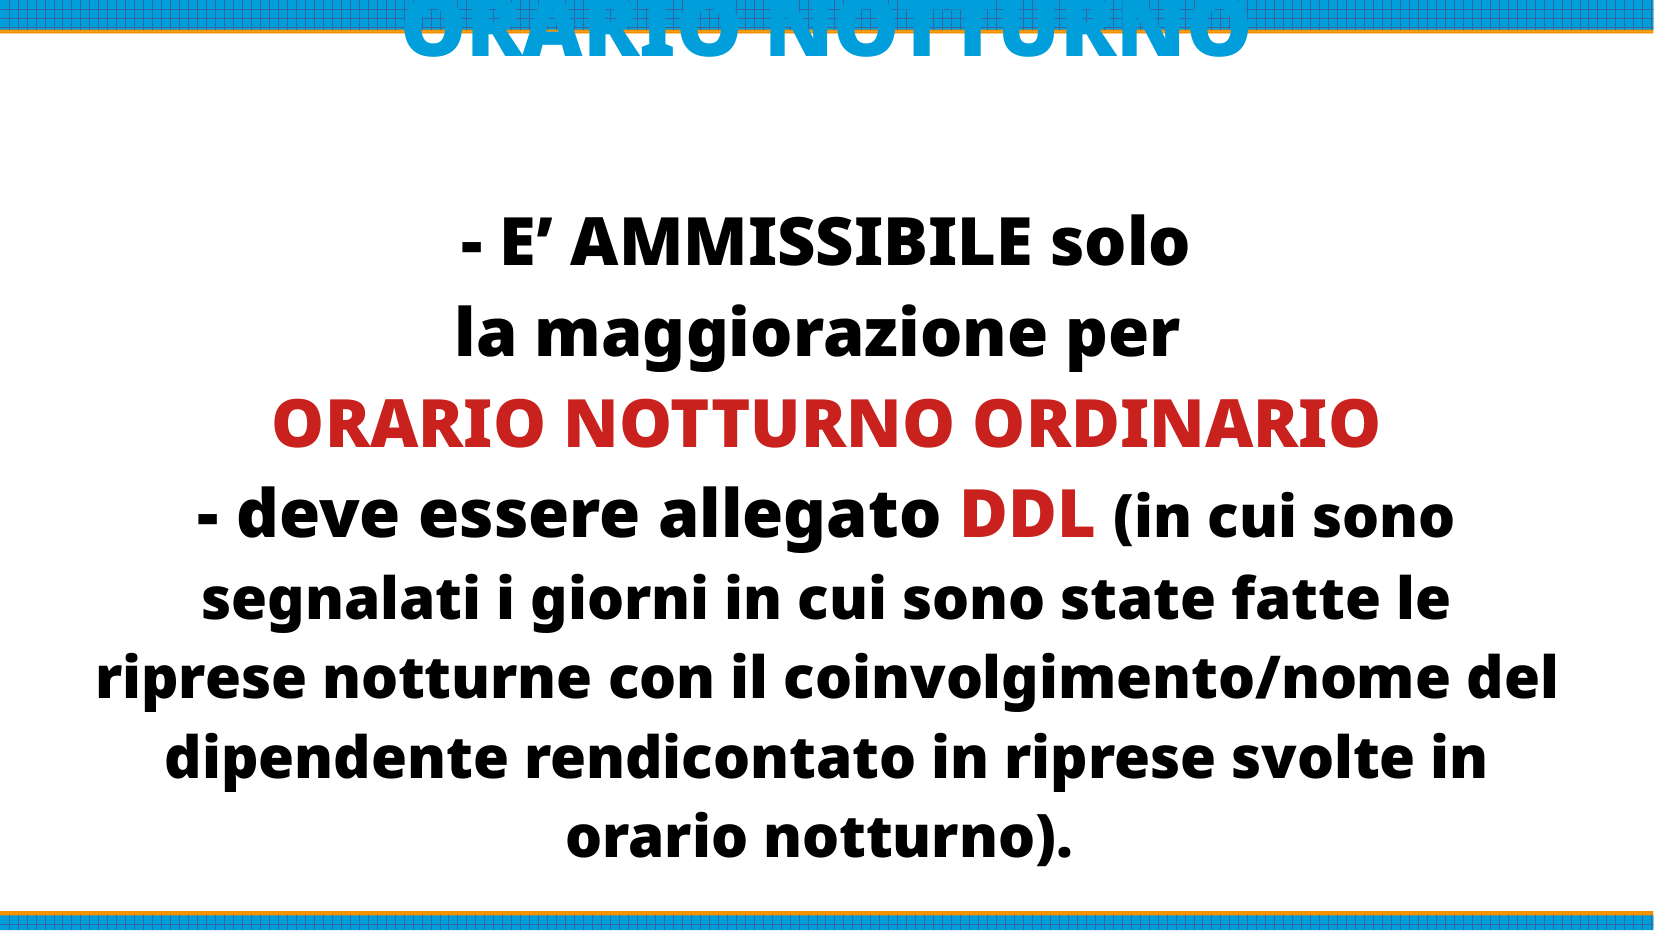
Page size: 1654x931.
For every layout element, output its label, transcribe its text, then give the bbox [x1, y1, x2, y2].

subtitle ORARIO NOTTURNO - E’ AMMISSIBILE solo la maggiorazione per ORARIO NOTTURNO ORDINARIO - deve essere allegato DDL (in cui sono segnalati i giorni in cui sono state fatte le riprese notturne con il coinvolgimento/nome del dipendente rendicontato in riprese svolte in orario notturno). [88, 38, 1565, 804]
